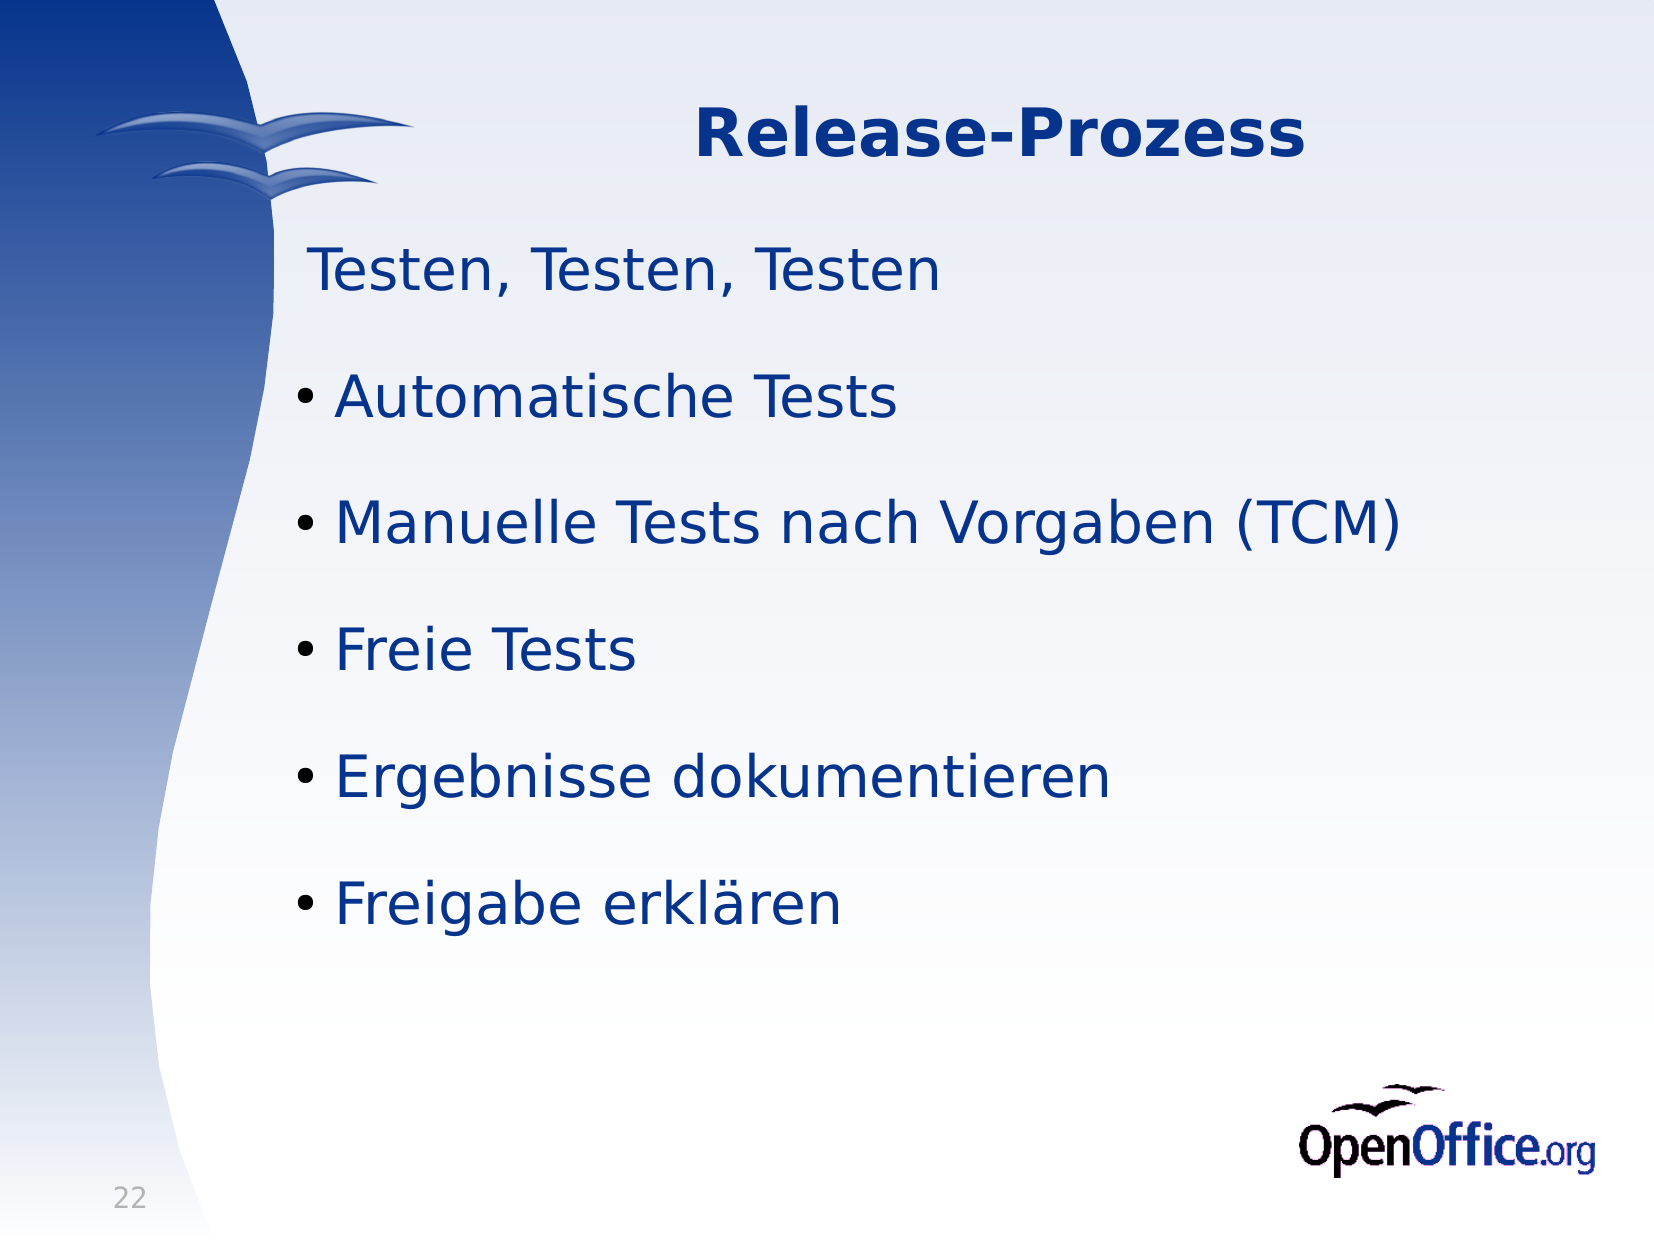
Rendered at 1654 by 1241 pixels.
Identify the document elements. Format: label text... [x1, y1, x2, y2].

title Release-Prozess [436, 88, 1565, 178]
list Testen, Testen, Testen Automatische Tests Manuelle Tests nach Vorgaben (TCM) Freie Tests Ergebnisse dokumentieren Freigabe erklären [295, 236, 1565, 1192]
picture [1565, 1084, 1595, 1178]
picture [152, 161, 379, 201]
picture [95, 100, 416, 162]
